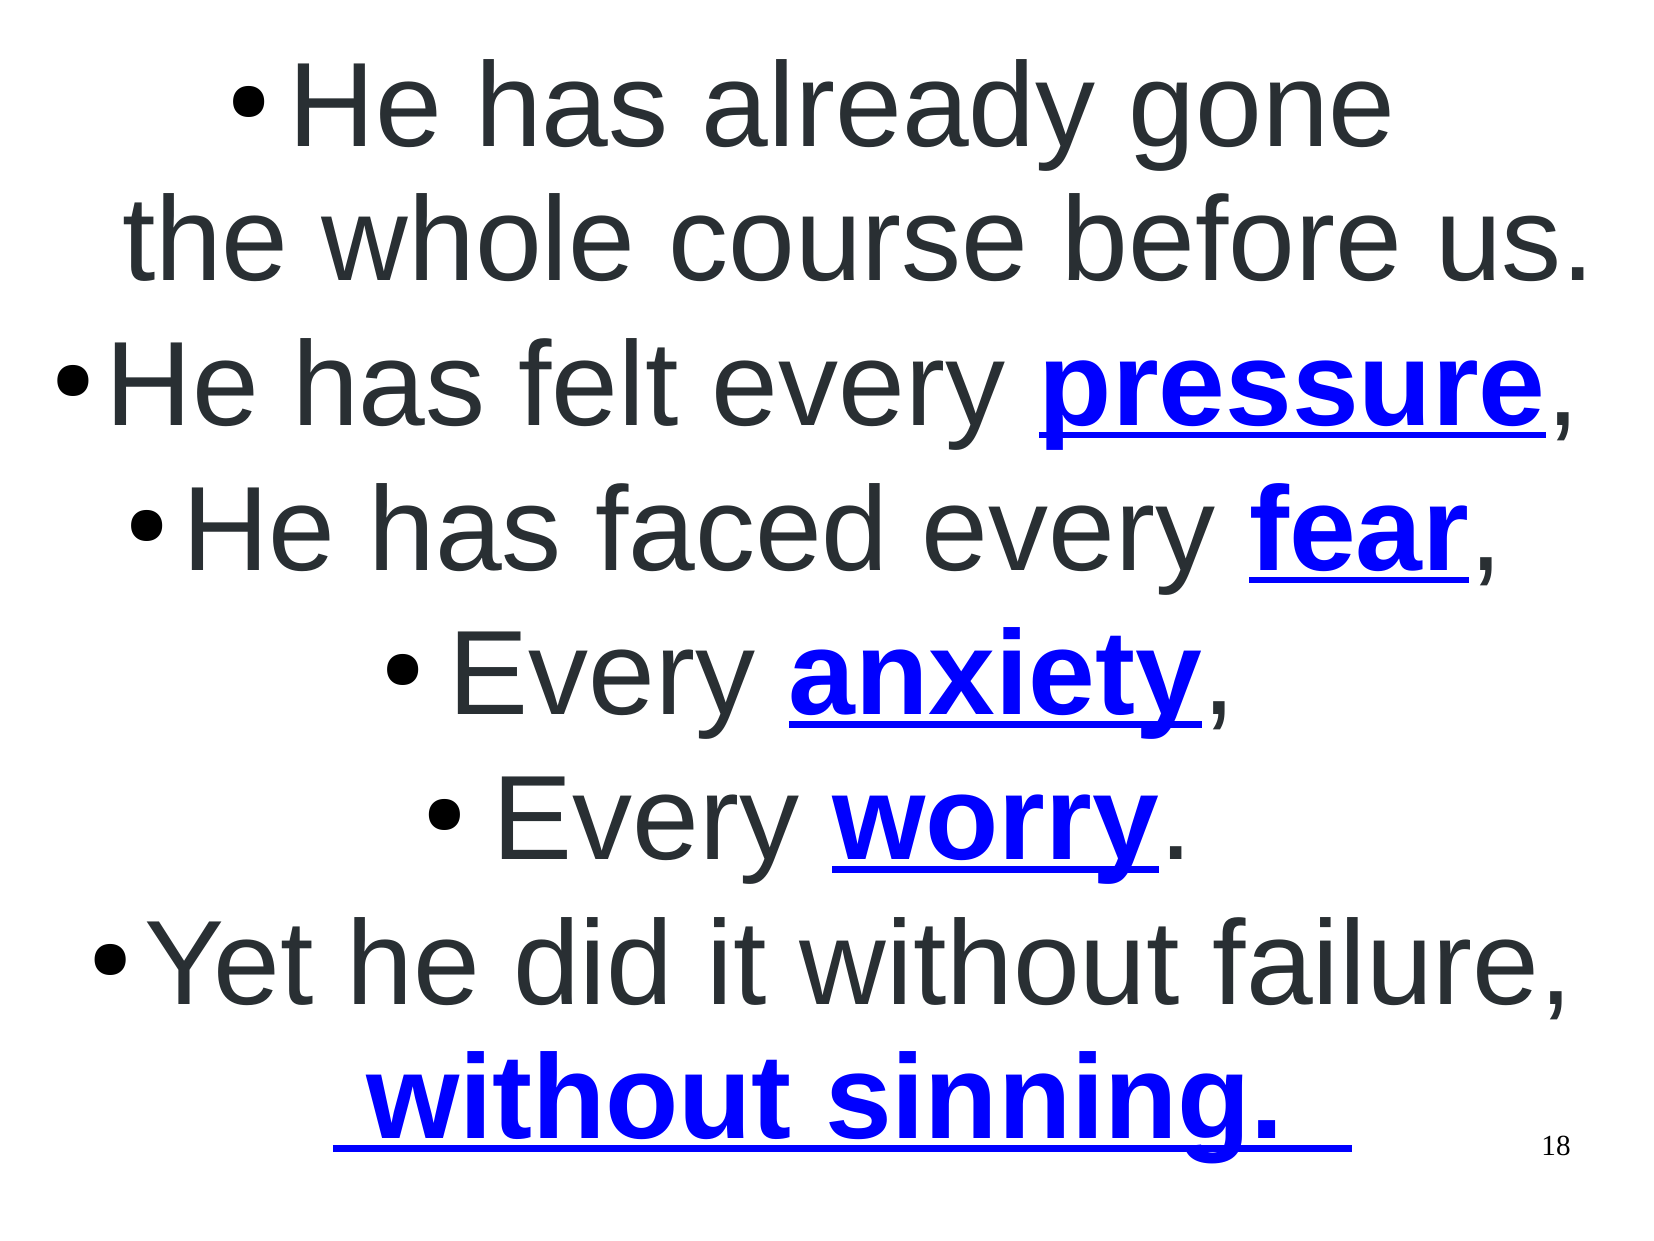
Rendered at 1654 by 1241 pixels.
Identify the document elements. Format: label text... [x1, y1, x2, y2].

list He has already gone the whole course before us. He has felt every pressure, He has faced every fear, Every anxiety, Every worry. Yet he did it without failure, without sinning. [37, 37, 1613, 1238]
